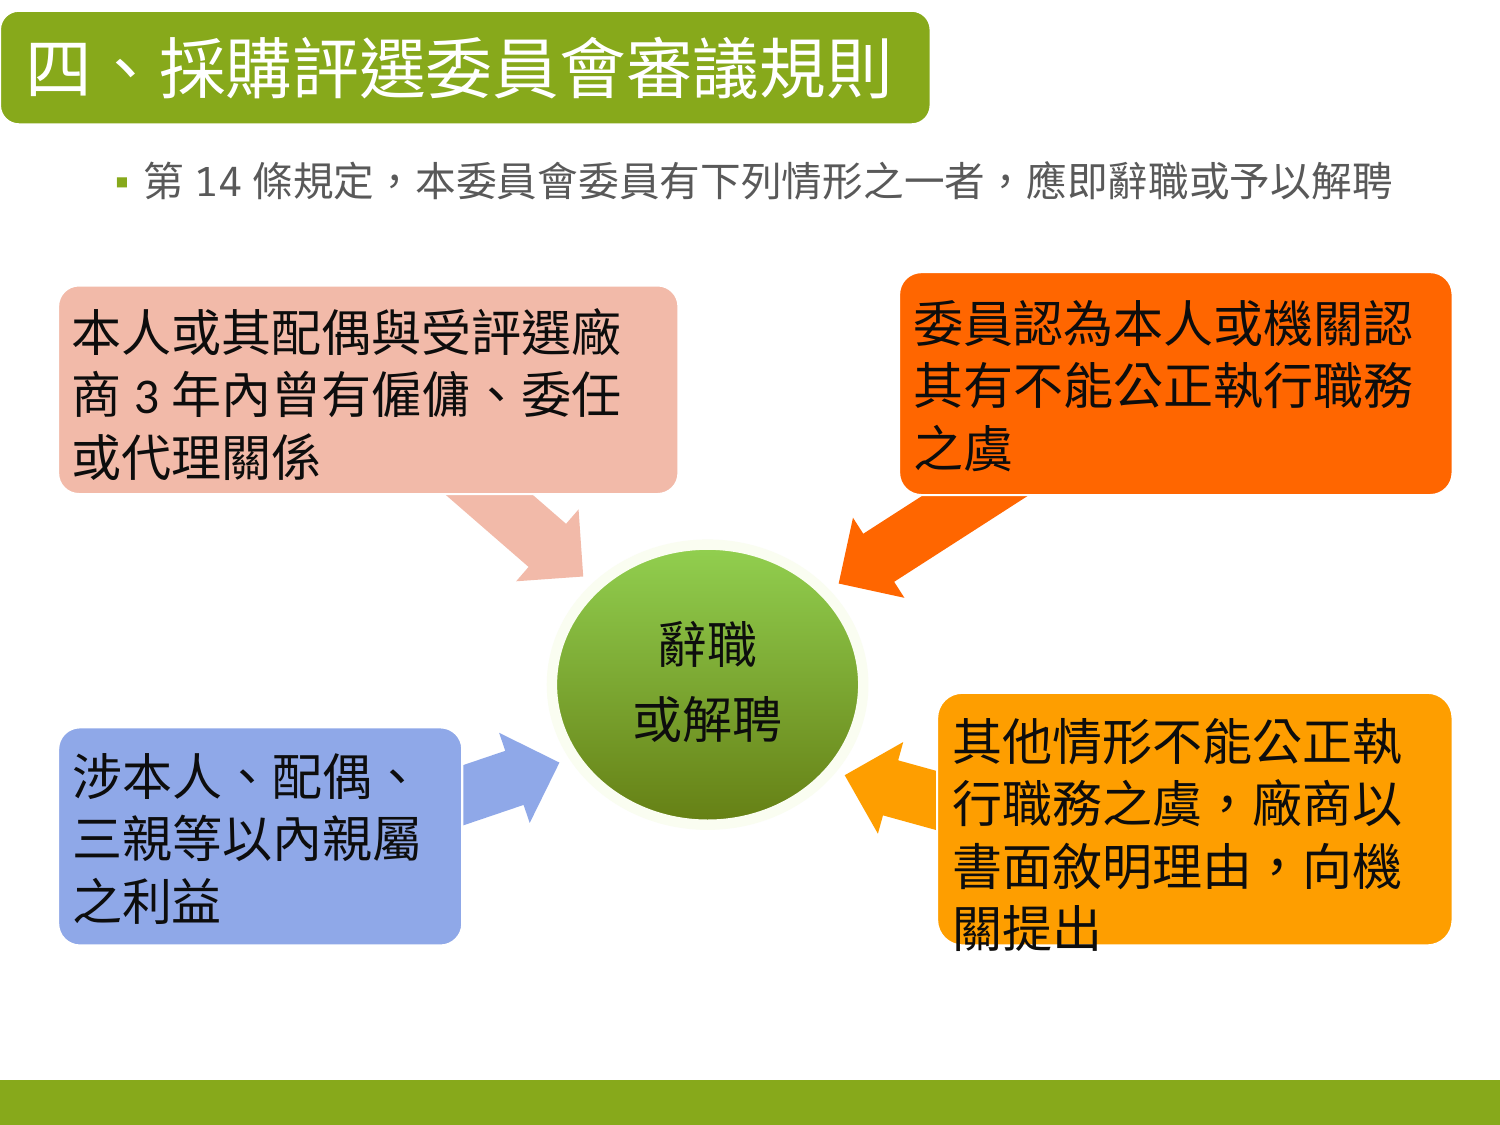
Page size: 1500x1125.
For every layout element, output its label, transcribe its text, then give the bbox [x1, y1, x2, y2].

text_box 四、採購評選委員會審議規則 [0, 10, 931, 125]
text_box 本人或其配偶與受評選廠商3年內曾有僱傭、委任或代理關係 [58, 285, 679, 495]
text_box 辭職 或解聘 [551, 544, 864, 825]
list 第14條規定，本委員會委員有下列情形之一者，應即辭職或予以解聘 [88, 154, 1416, 233]
text_box [445, 495, 584, 582]
text_box 涉本人、配偶、三親等以內親屬之利益 [58, 727, 463, 946]
text_box [844, 742, 937, 834]
text_box 委員認為本人或機關認其有不能公正執行職務之虞 [899, 272, 1453, 496]
text_box [463, 732, 560, 826]
text_box 其他情形不能公正執行職務之虞，廠商以書面敘明理由，向機關提出 [937, 692, 1453, 946]
text_box [838, 496, 1028, 598]
